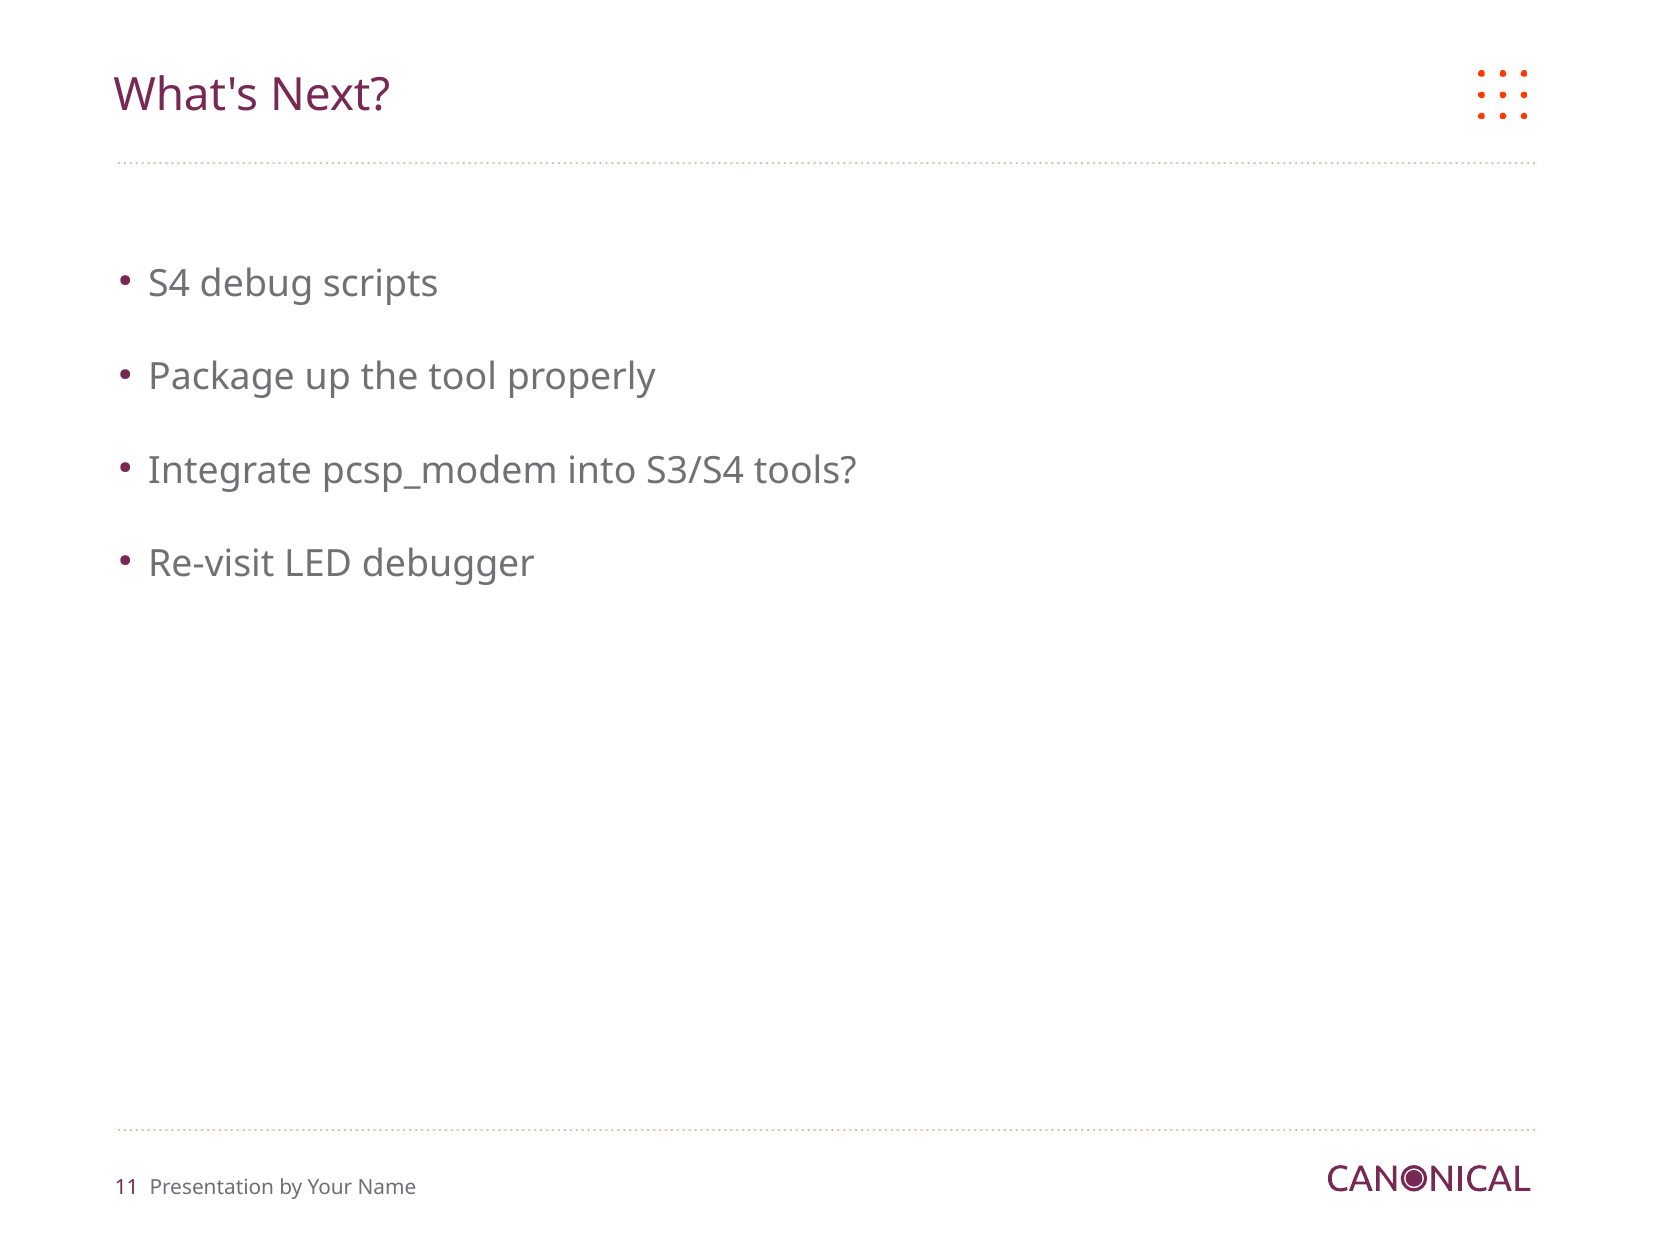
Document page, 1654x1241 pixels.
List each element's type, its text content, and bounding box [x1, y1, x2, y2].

text_box S4 debug scripts Package up the tool properly Integrate pcsp_modem into S3/S4 tools? Re-visit LED debugger [103, 236, 1558, 1026]
title What's Next? [113, 64, 1382, 122]
picture [116, 1128, 1539, 1135]
picture [1478, 70, 1527, 119]
picture [116, 160, 1539, 168]
